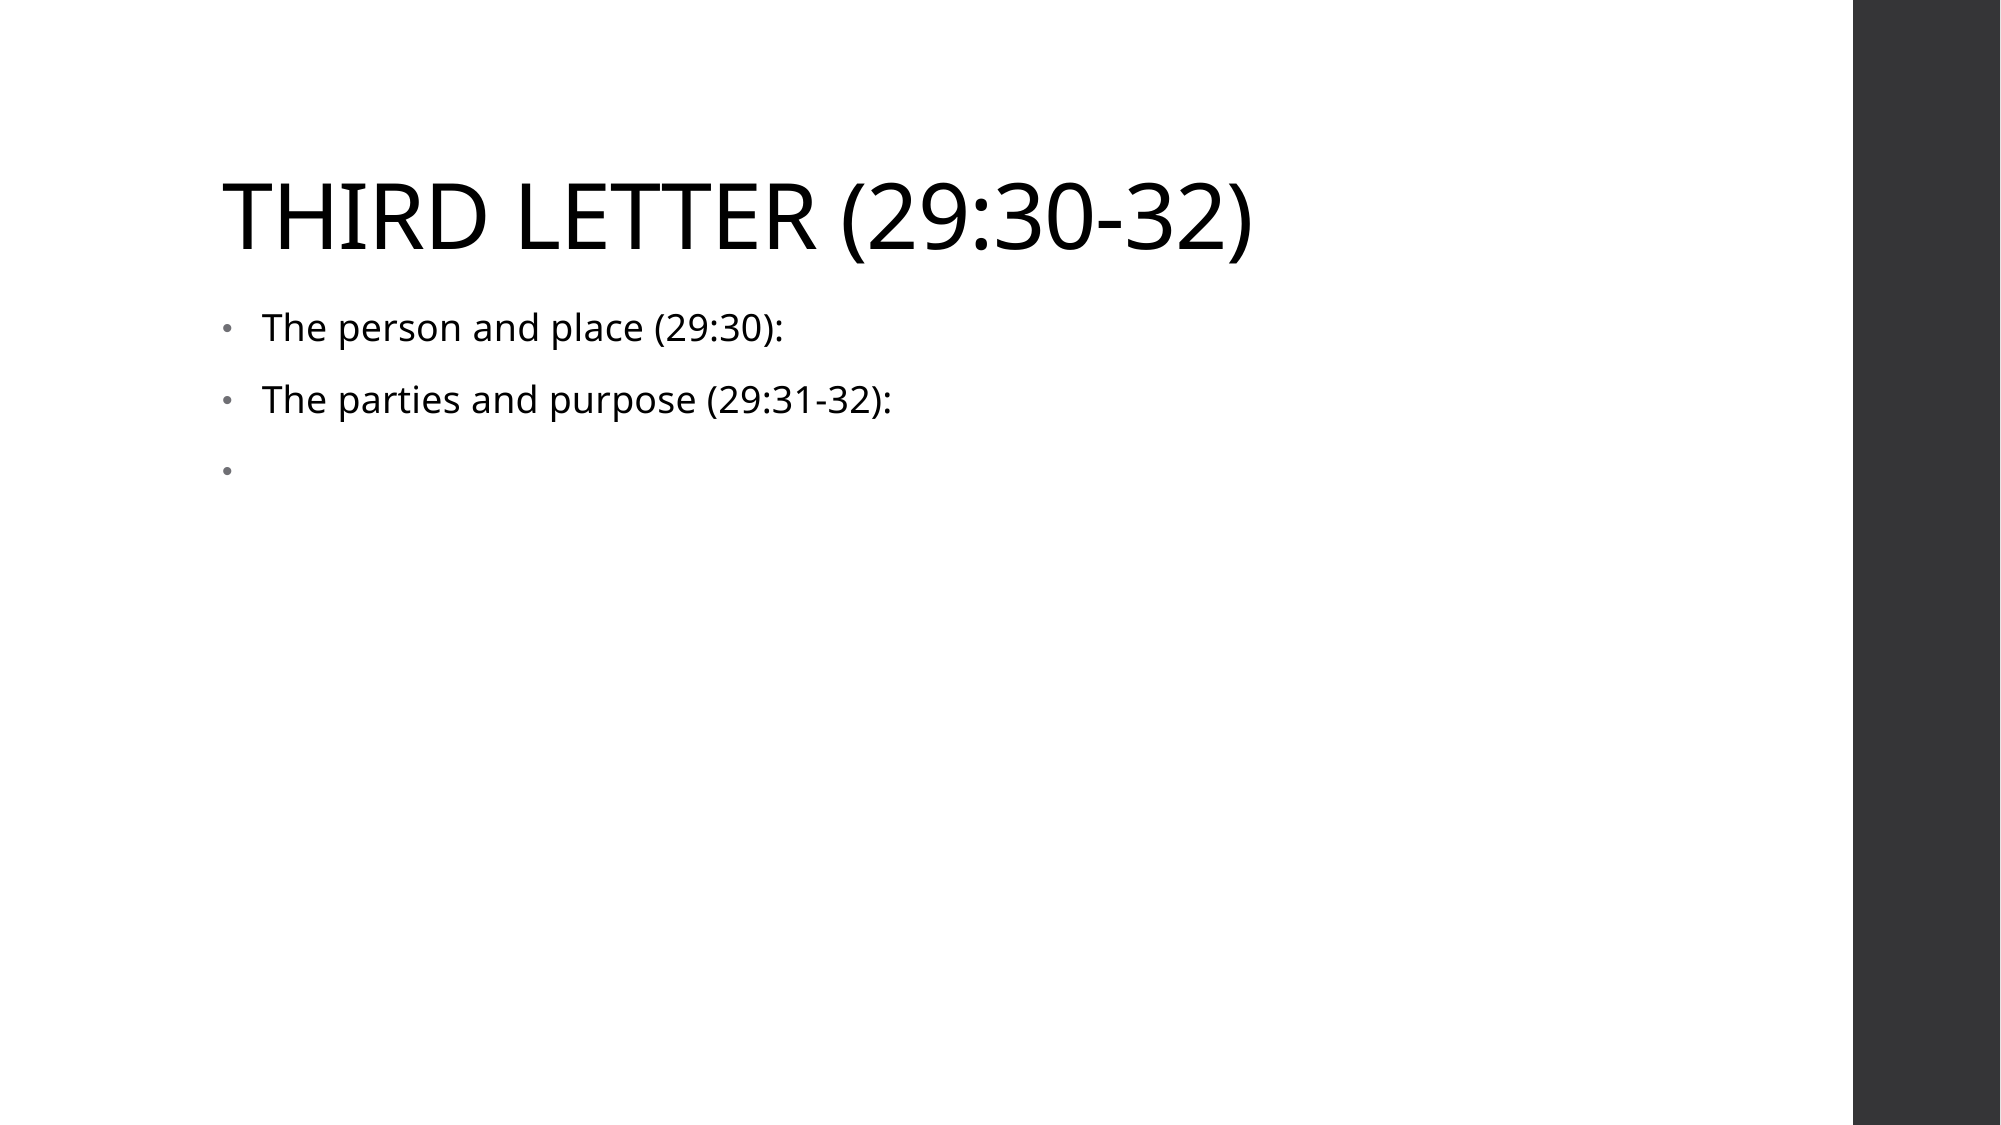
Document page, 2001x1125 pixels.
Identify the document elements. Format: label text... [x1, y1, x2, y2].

list The person and place (29:30): The parties and purpose (29:31-32): [206, 299, 1617, 1014]
title THIRD LETTER (29:30-32) [206, 60, 1797, 278]
